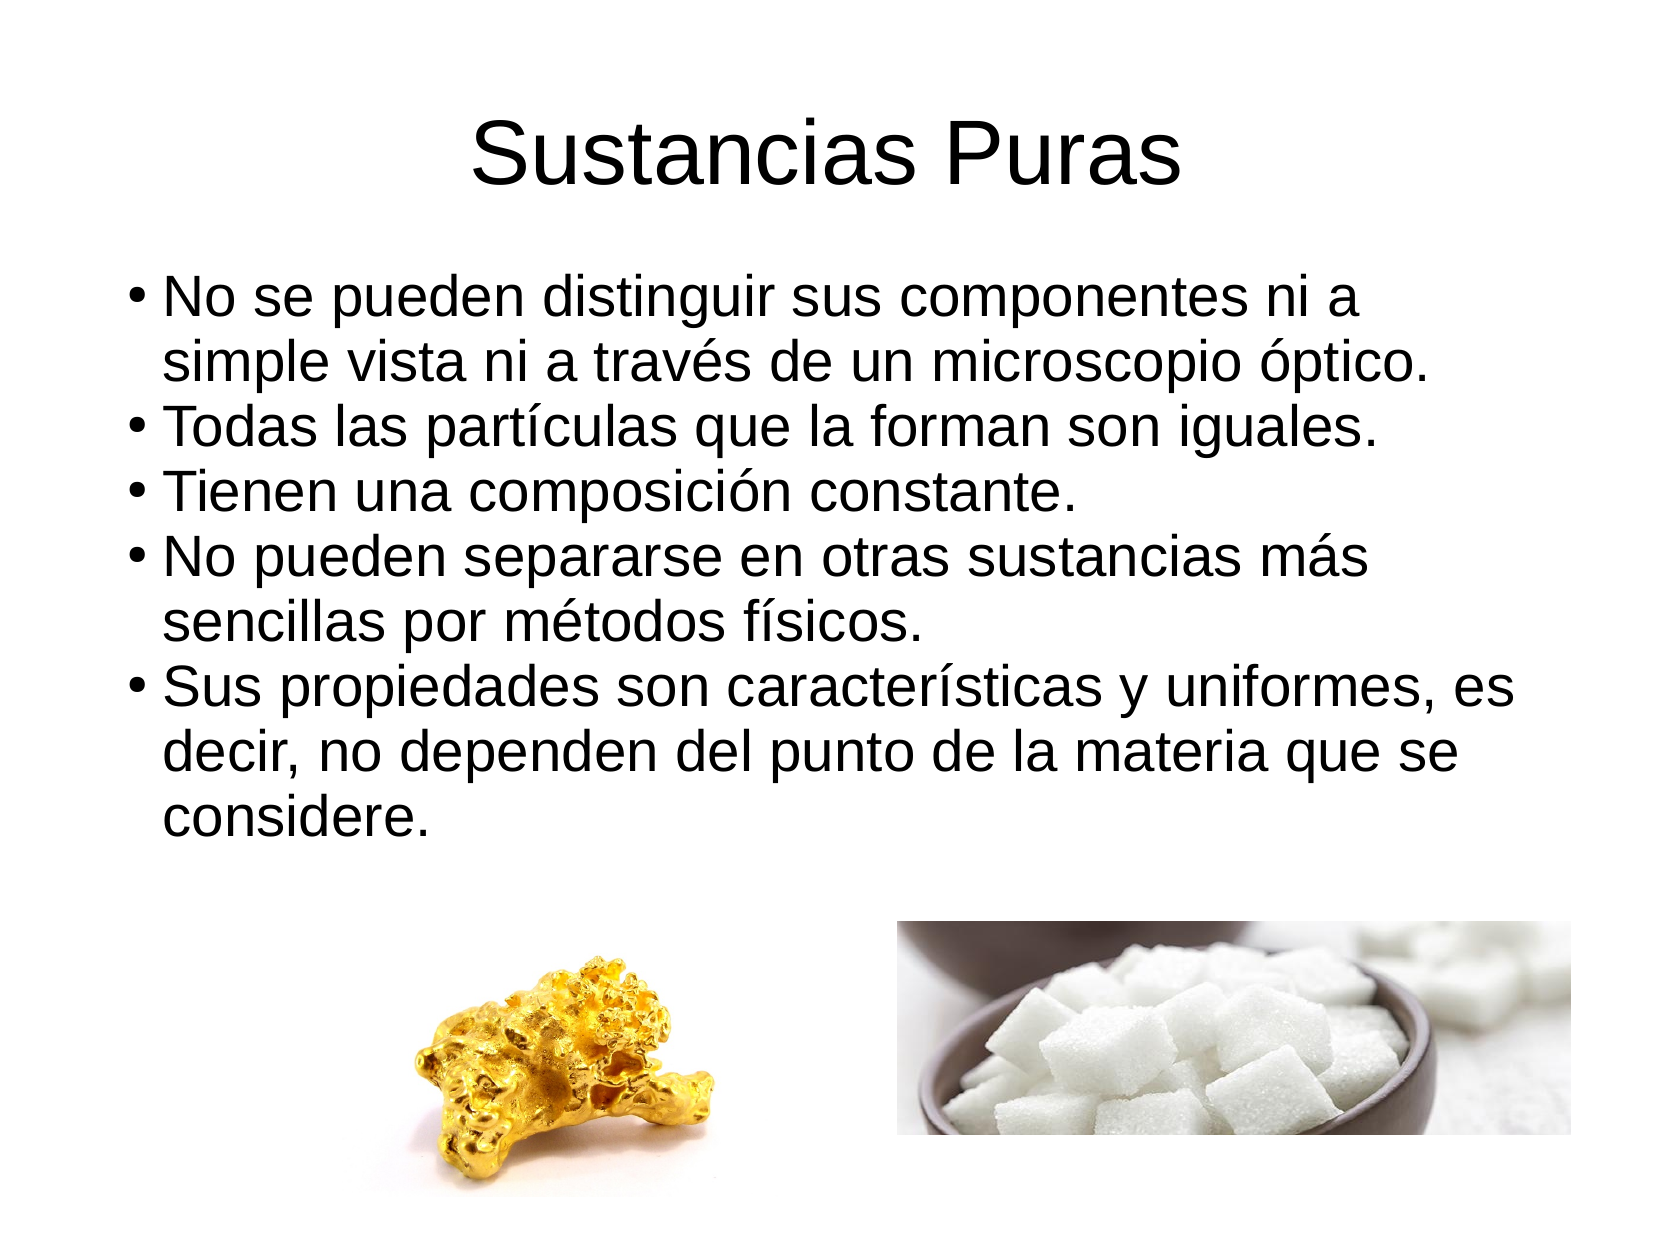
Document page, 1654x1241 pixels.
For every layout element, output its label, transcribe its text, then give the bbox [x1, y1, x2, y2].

picture [342, 944, 795, 1197]
text_box No se pueden distinguir sus componentes ni a simple vista ni a través de un microscopio óptico. Todas las partículas que la forman son iguales. Tienen una composición constante. No pueden separarse en otras sustancias más sencillas por métodos físicos. Sus propiedades son características y uniformes, es decir, no dependen del punto de la materia que se considere. [112, 256, 1542, 857]
picture [897, 921, 1571, 1135]
title Sustancias Puras [82, 49, 1571, 257]
